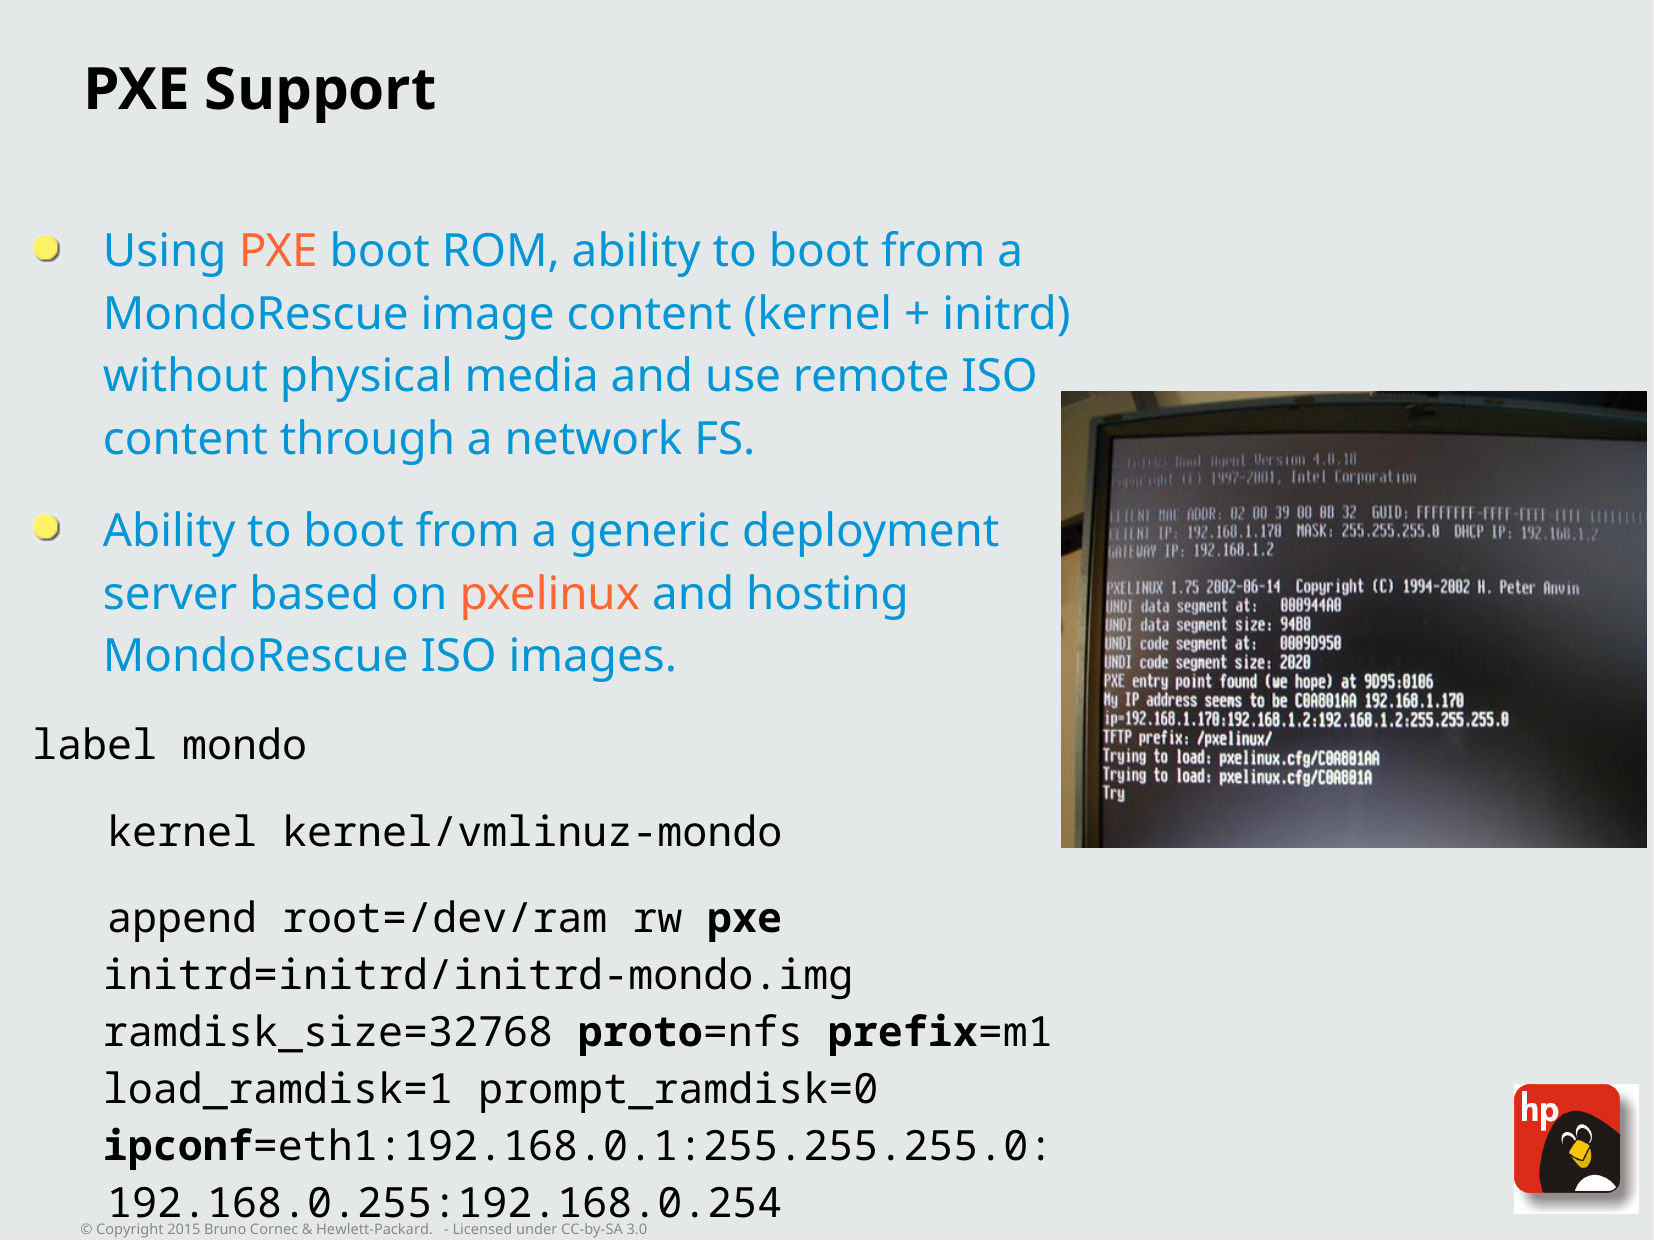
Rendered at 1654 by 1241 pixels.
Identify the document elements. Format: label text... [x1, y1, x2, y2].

list Using PXE boot ROM, ability to boot from a MondoRescue image content (kernel + initrd) without physical media and use remote ISO content through a network FS. Ability to boot from a generic deployment server based on pxelinux and hosting MondoRescue ISO images. label mondo kernel kernel/vmlinuz-mondo append root=/dev/ram rw pxe initrd=initrd/initrd-mondo.img ramdisk_size=32768 proto=nfs prefix=m1 load_ramdisk=1 prompt_ramdisk=0 ipconf=eth1:192.168.0.1:255.255.255.0: 192.168.0.255:192.168.0.254 netfsmount=192.168.0.10:/mondo ping=5 [20, 217, 1076, 1181]
title PXE Support [83, 0, 1072, 193]
picture [1061, 391, 1647, 848]
picture [1514, 1084, 1639, 1214]
